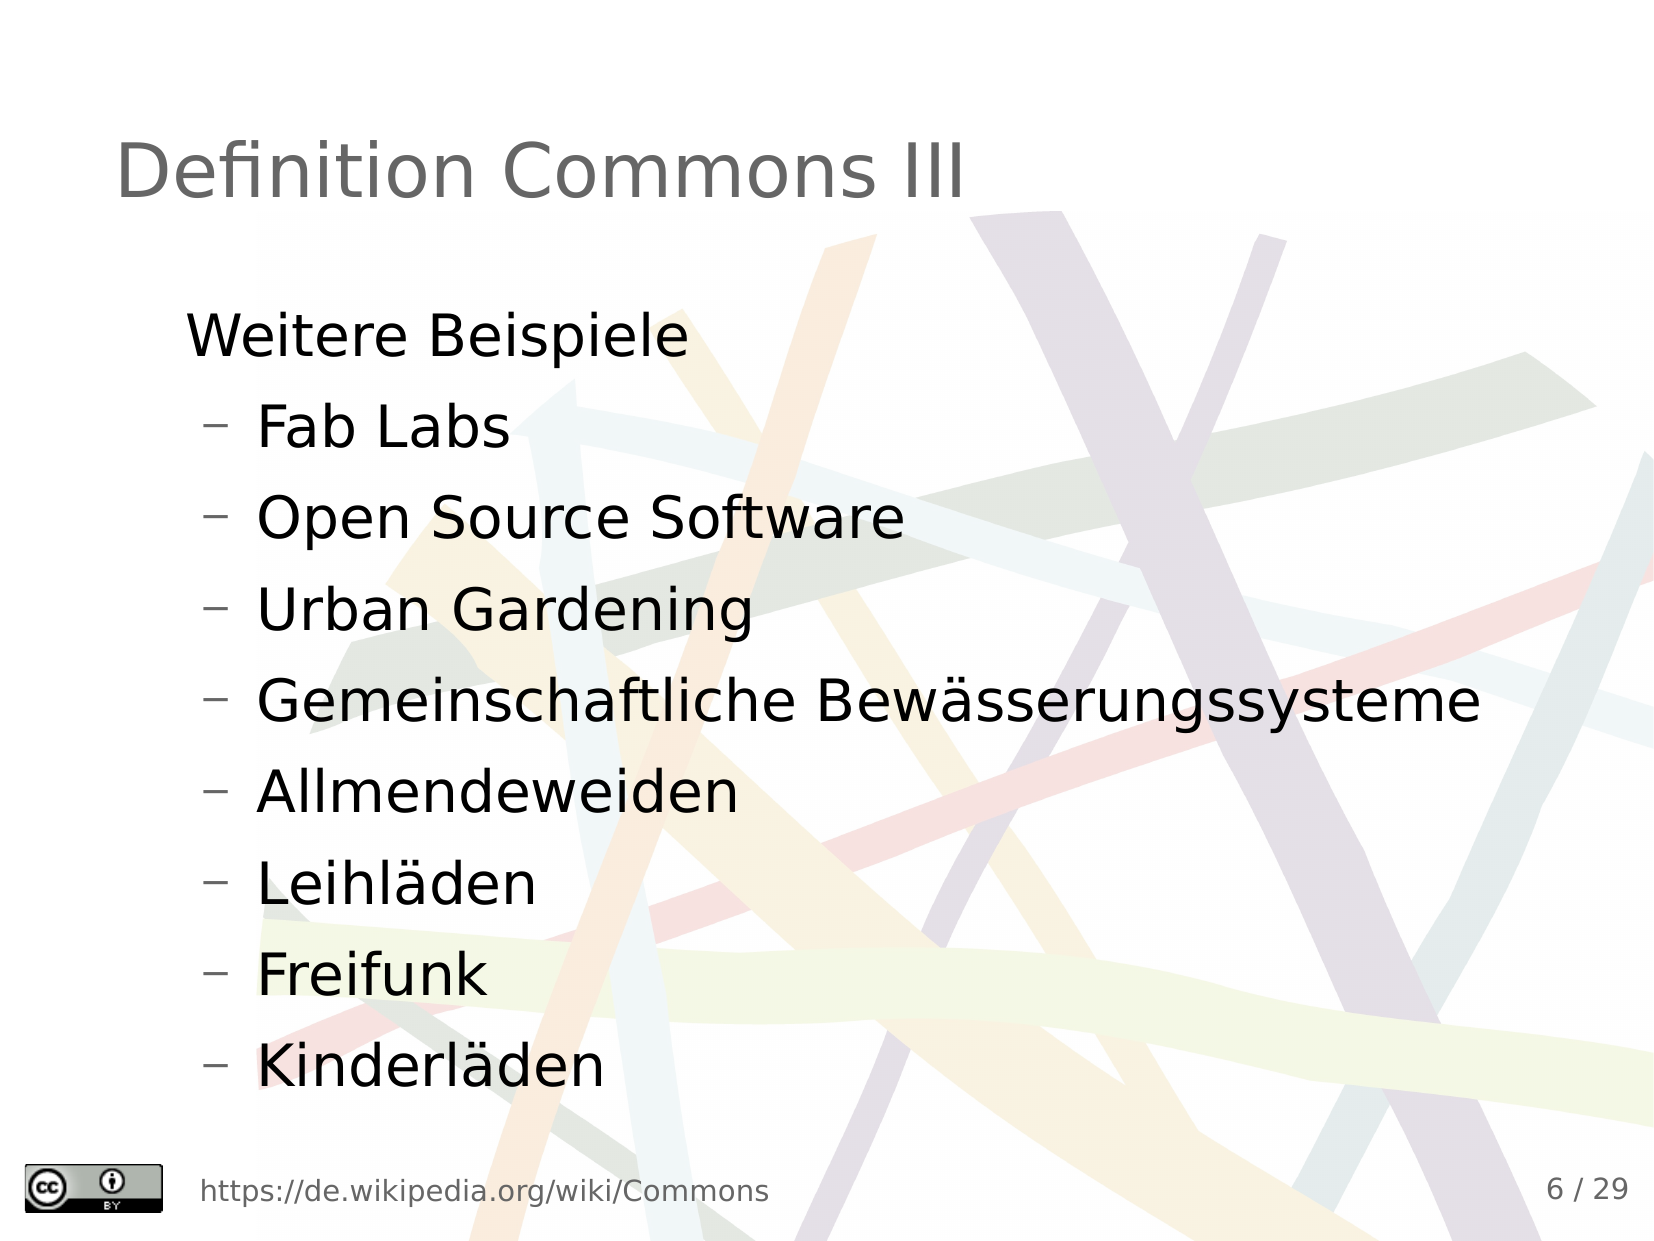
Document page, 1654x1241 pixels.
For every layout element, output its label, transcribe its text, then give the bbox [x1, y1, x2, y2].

picture [24, 1164, 163, 1213]
title Definition Commons III [114, 73, 1539, 271]
text_box https://de.wikipedia.org/wiki/Commons [184, 1167, 1218, 1217]
list Weitere Beispiele Fab Labs Open Source Software Urban Gardening Gemeinschaftliche Bewässerungssysteme Allmendeweiden Leihläden Freifunk Kinderläden [114, 302, 1539, 1101]
